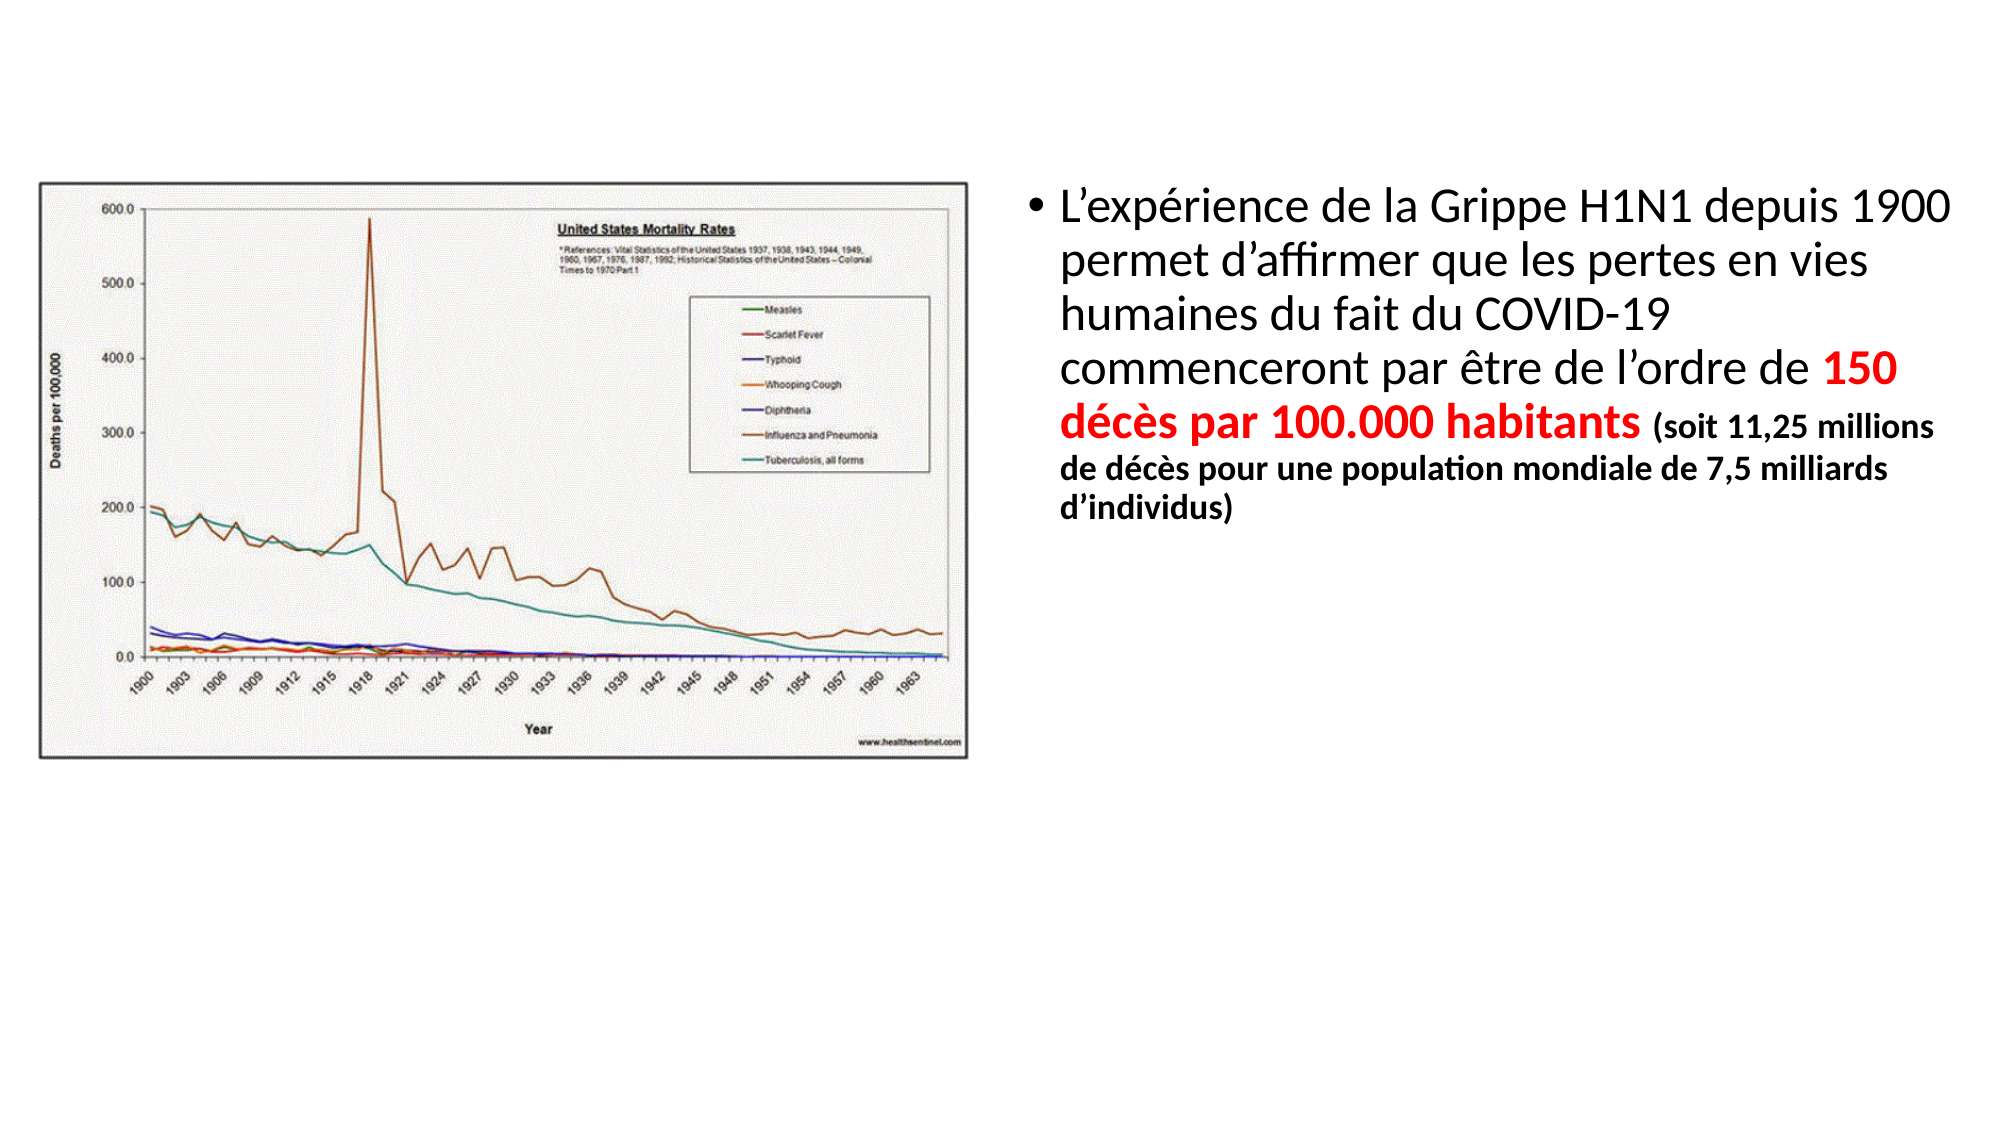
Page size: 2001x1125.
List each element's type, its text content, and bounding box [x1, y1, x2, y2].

list L’expérience de la Grippe H1N1 depuis 1900 permet d’affirmer que les pertes en vies humaines du fait du COVID-19 commenceront par être de l’ordre de 150 décès par 100.000 habitants (soit 11,25 millions de décès pour une population mondiale de 7,5 milliards d’individus) [1012, 172, 1980, 535]
picture [33, 173, 975, 765]
